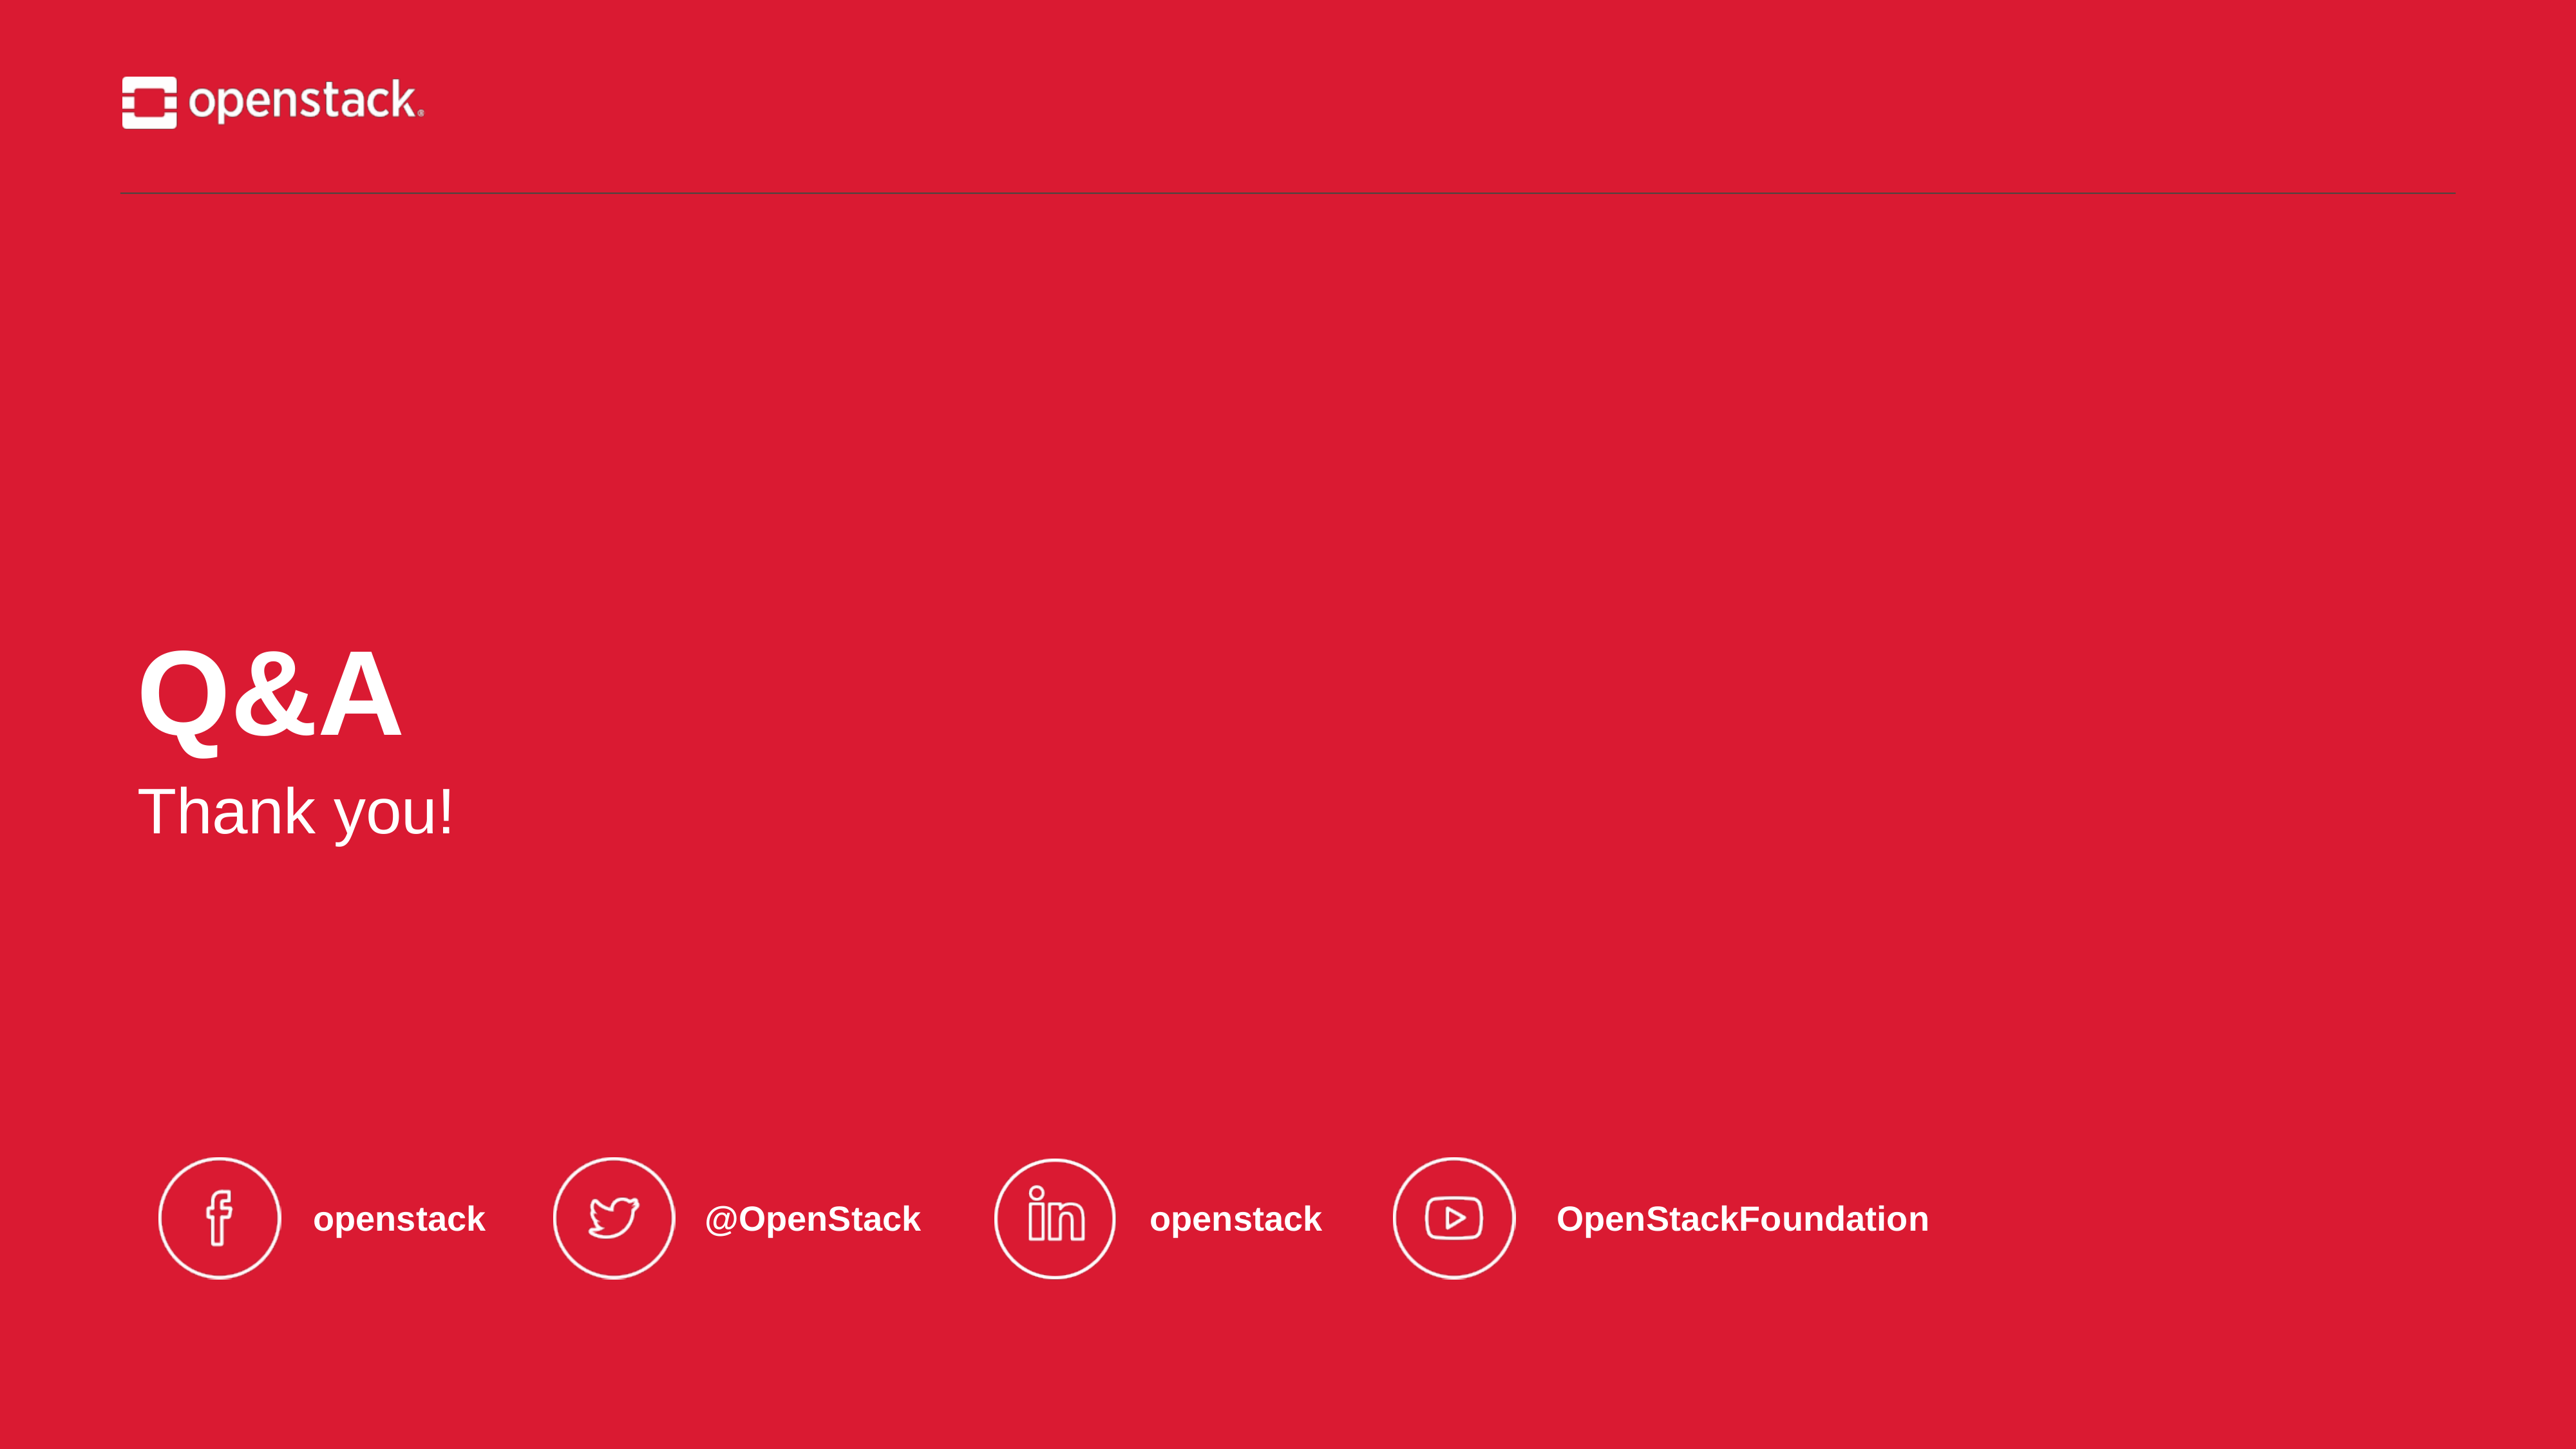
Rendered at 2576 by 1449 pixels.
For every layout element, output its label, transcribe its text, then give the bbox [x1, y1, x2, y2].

picture [553, 1157, 676, 1280]
text_box openstack [1144, 1191, 1329, 1244]
picture [1393, 1157, 1516, 1280]
text_box Thank you! [131, 764, 465, 853]
picture [122, 77, 426, 131]
picture [158, 1157, 281, 1280]
text_box Q&A [131, 274, 2332, 765]
picture [994, 1159, 1117, 1281]
text_box openstack [307, 1191, 493, 1244]
text_box OpenStackFoundation [1545, 1191, 1942, 1244]
